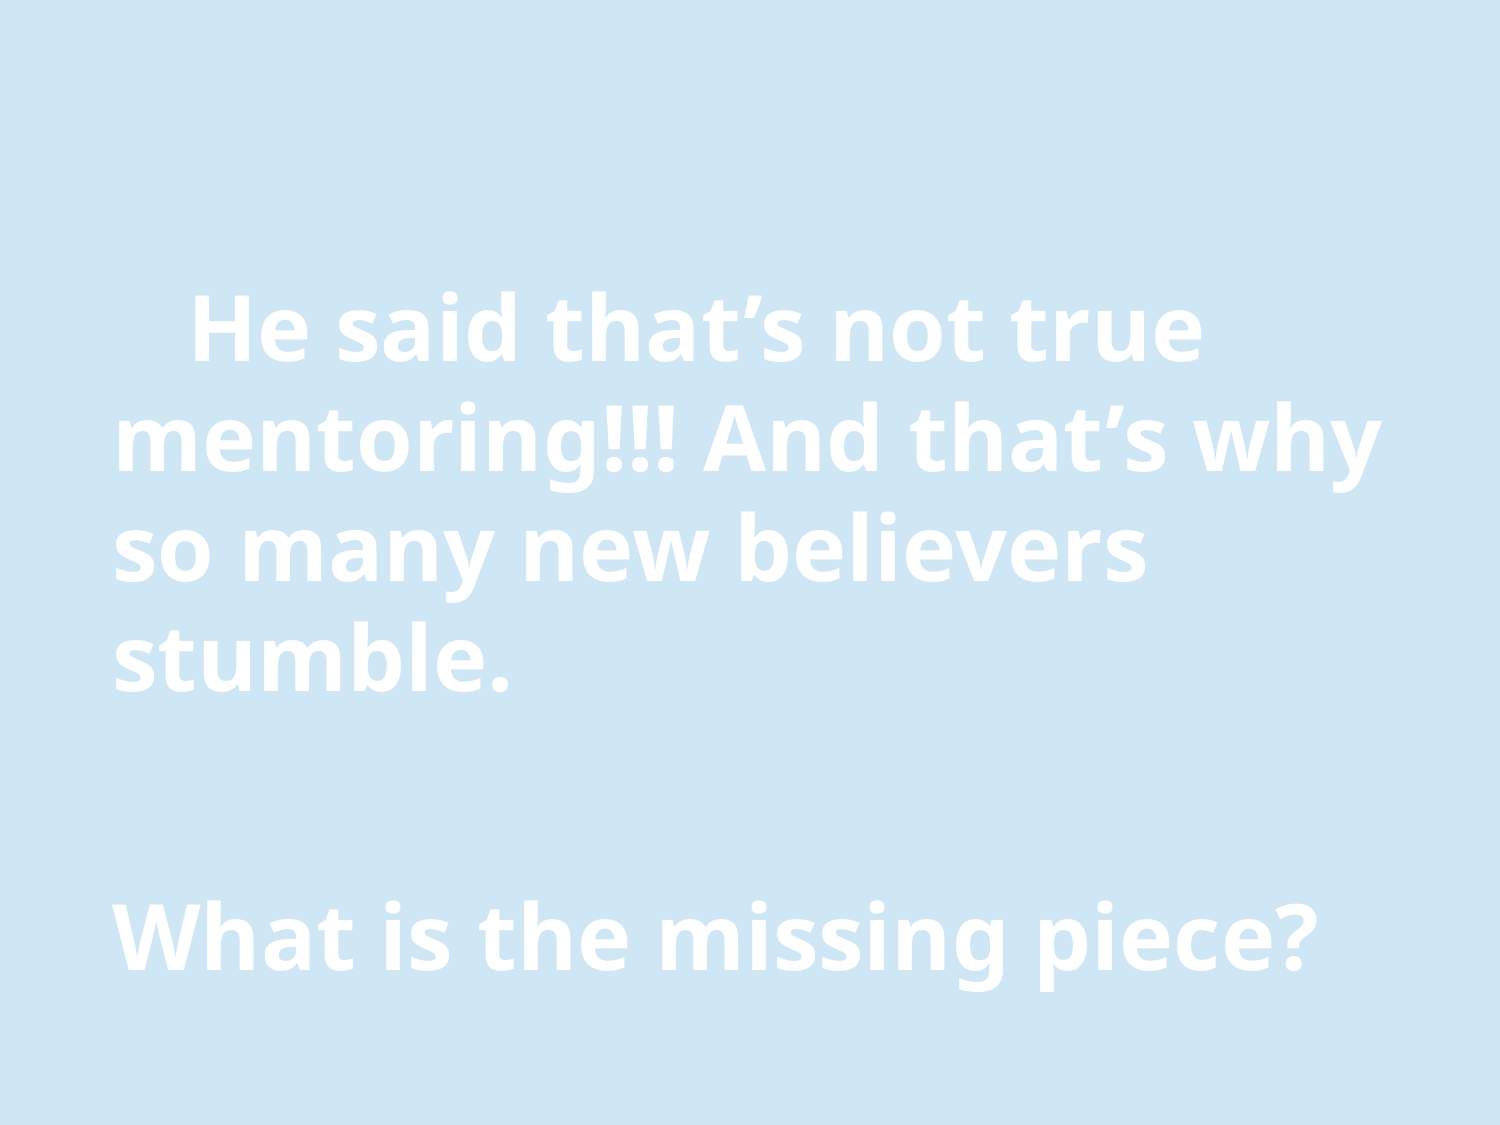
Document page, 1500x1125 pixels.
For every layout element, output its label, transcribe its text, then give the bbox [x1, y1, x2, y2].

list He said that’s not true mentoring!!! And that’s why so many new believers stumble. What is the missing piece? [75, 262, 1425, 1035]
